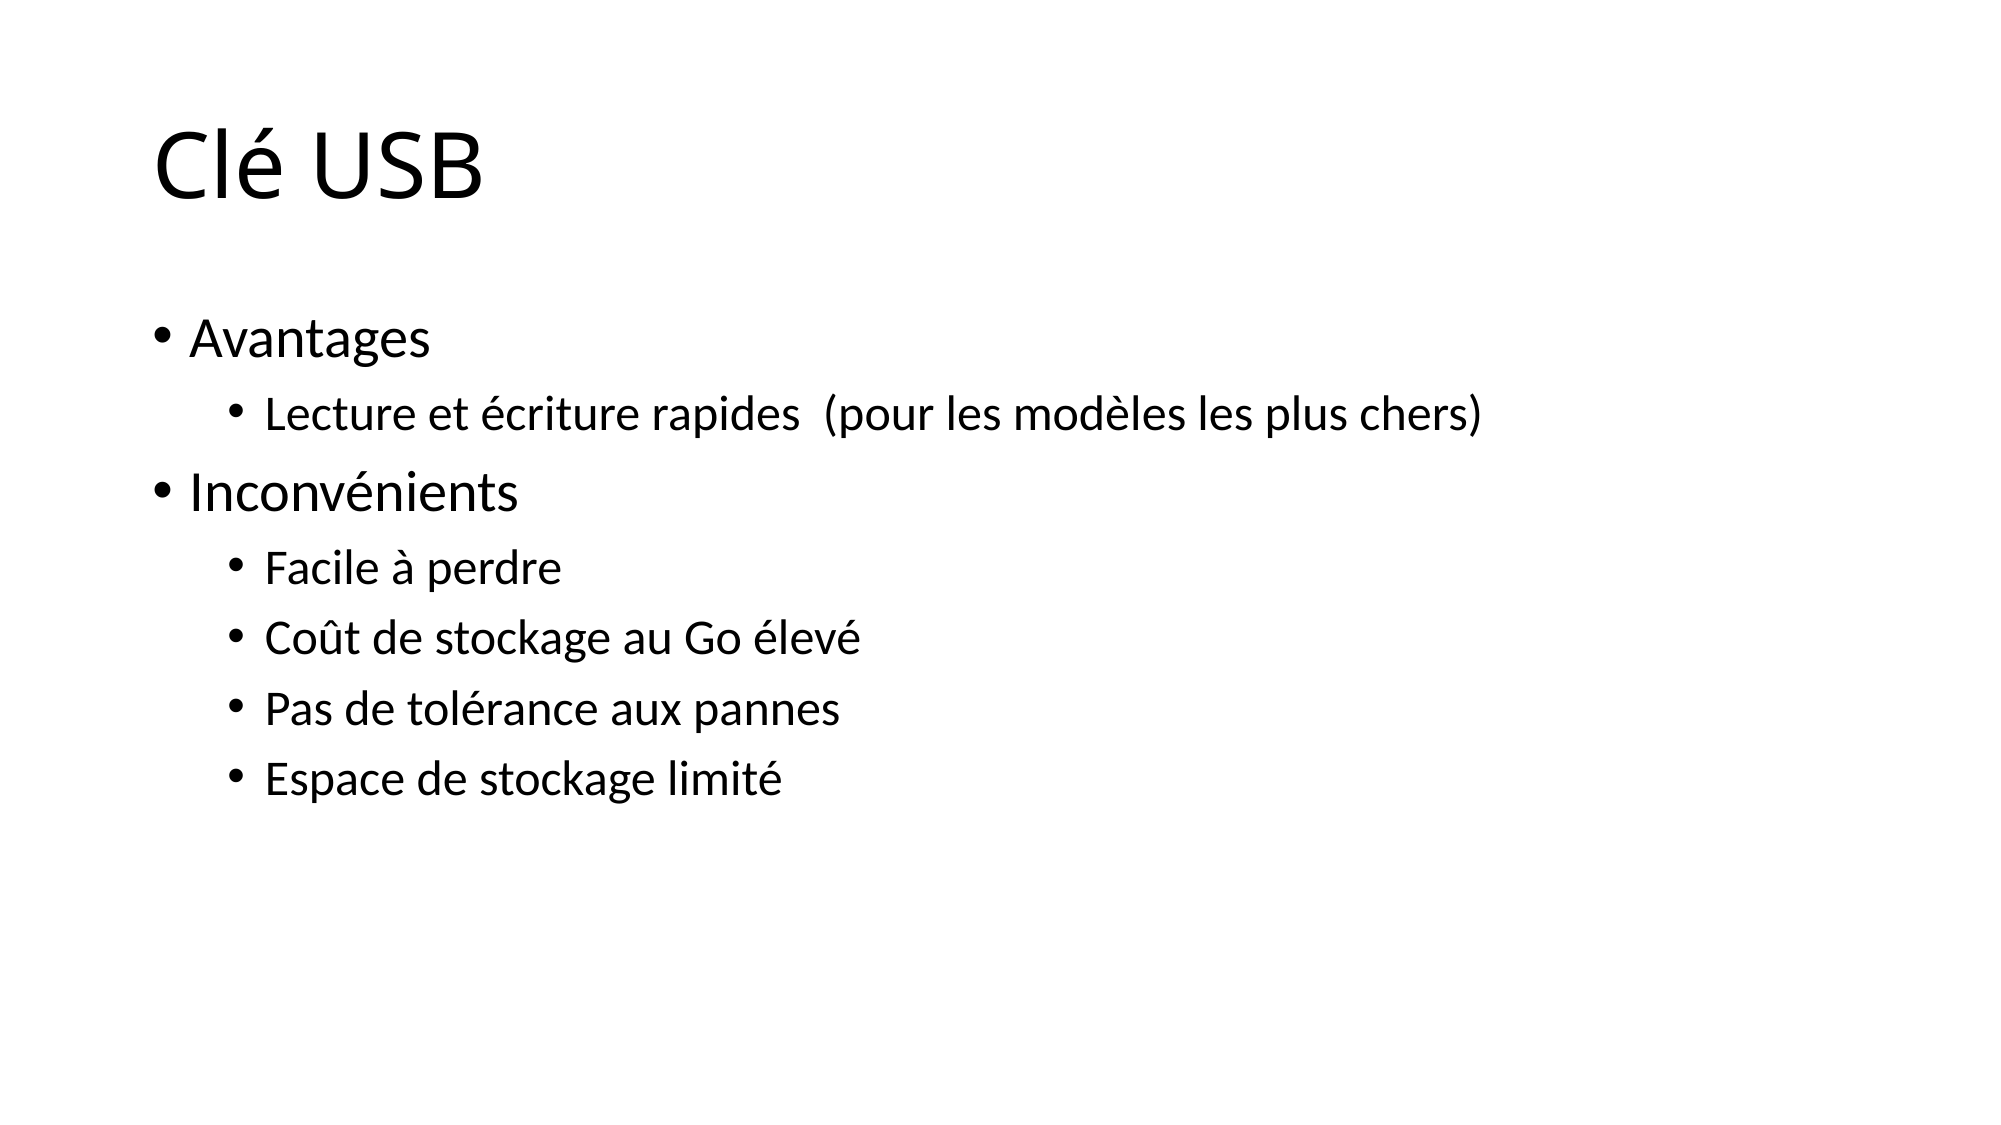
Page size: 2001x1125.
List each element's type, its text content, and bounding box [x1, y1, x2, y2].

list Avantages Lecture et écriture rapides (pour les modèles les plus chers) Inconvénients Facile à perdre Coût de stockage au Go élevé Pas de tolérance aux pannes Espace de stockage limité [137, 299, 1863, 1014]
title Clé USB [137, 59, 1863, 278]
